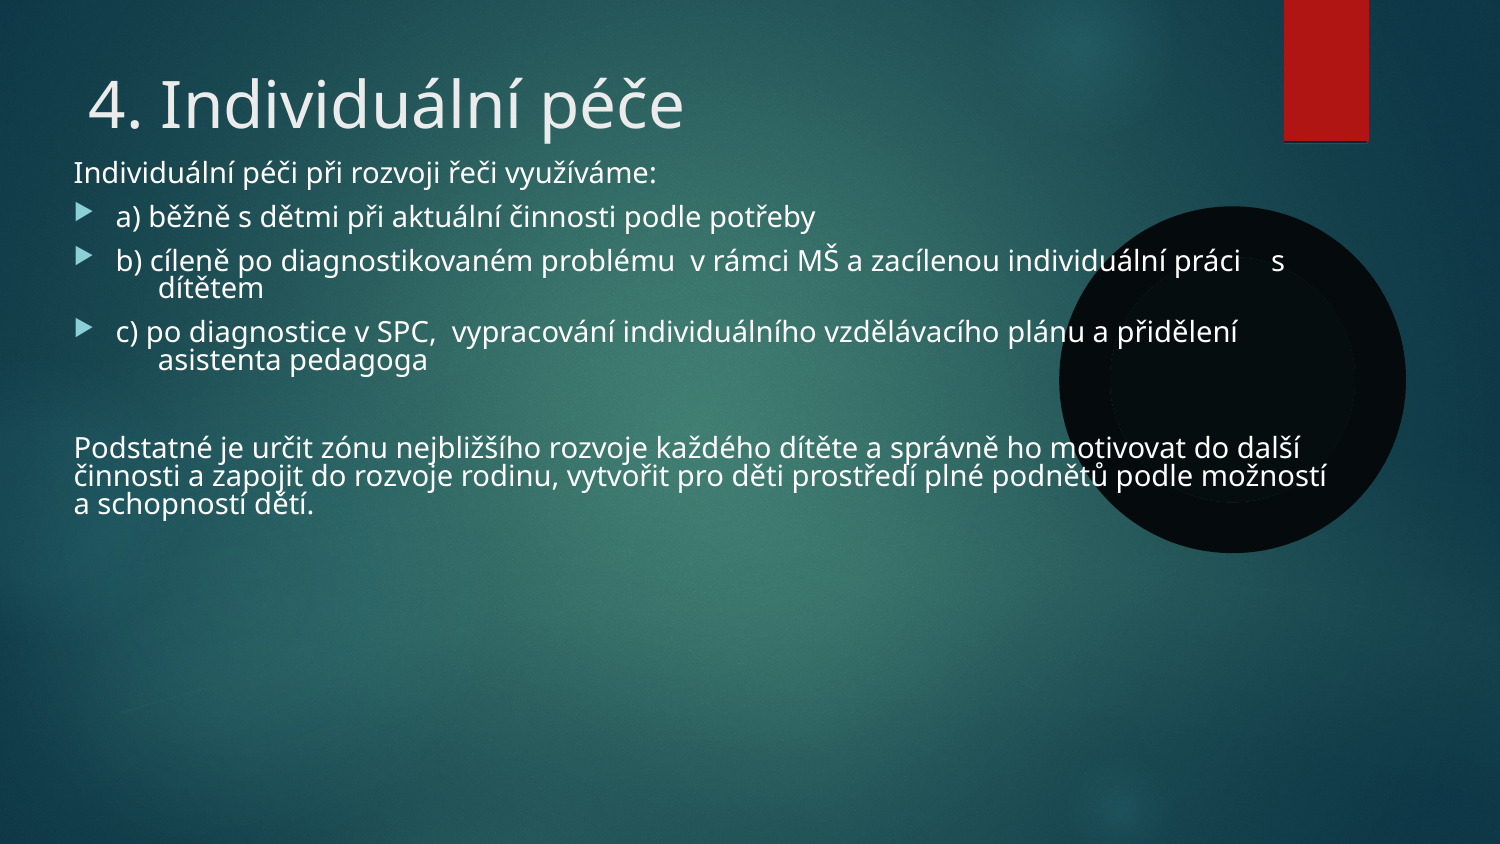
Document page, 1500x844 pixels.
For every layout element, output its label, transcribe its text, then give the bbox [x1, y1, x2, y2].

title 4. Individuální péče [73, 55, 1237, 153]
list Individuální péči při rozvoji řeči využíváme: a) běžně s dětmi při aktuální činnosti podle potřeby b) cíleně po diagnostikovaném problému v rámci MŠ a zacílenou individuální práci s dítětem c) po diagnostice v SPC, vypracování individuálního vzdělávacího plánu a přidělení asistenta pedagoga Podstatné je určit zónu nejbližšího rozvoje každého dítěte a správně ho motivovat do další činnosti a zapojit do rozvoje rodinu, vytvořit pro děti prostředí plné podnětů podle možností a schopností dětí. [58, 153, 1347, 769]
